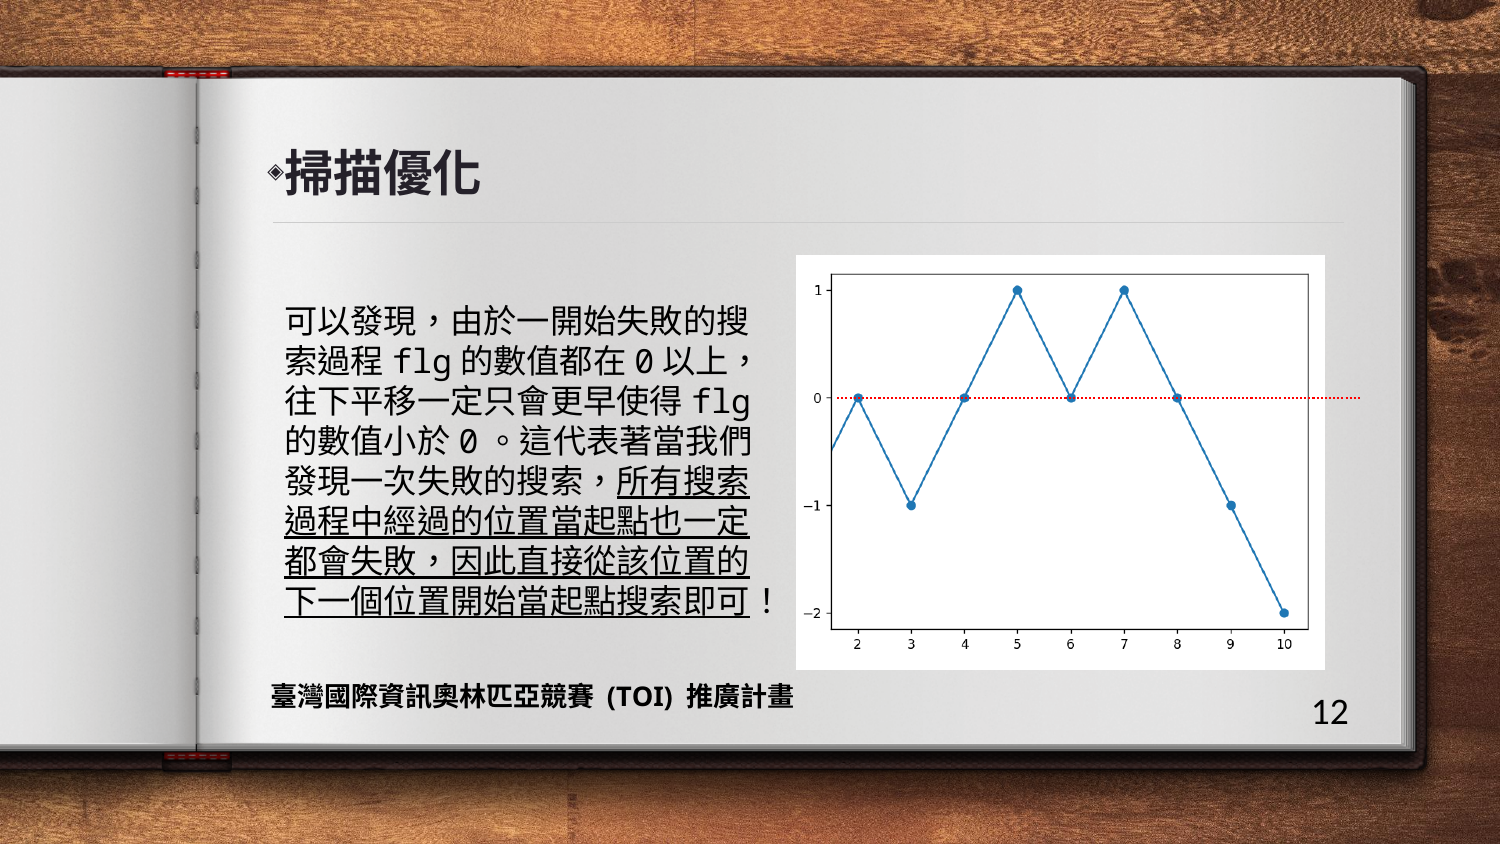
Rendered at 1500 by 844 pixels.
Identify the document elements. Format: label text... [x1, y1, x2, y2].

text_box 可以發現，由於一開始失敗的搜索過程flg的數值都在0以上，往下平移一定只會更早使得flg的數值小於0。這代表著當我們發現一次失敗的搜索，所有搜索過程中經過的位置當起點也一定都會失敗，因此直接從該位置的下一個位置開始當起點搜索即可！ [269, 293, 796, 632]
picture [796, 255, 1325, 670]
text_box [1295, 672, 1386, 737]
list 掃描優化 [252, 126, 1194, 216]
